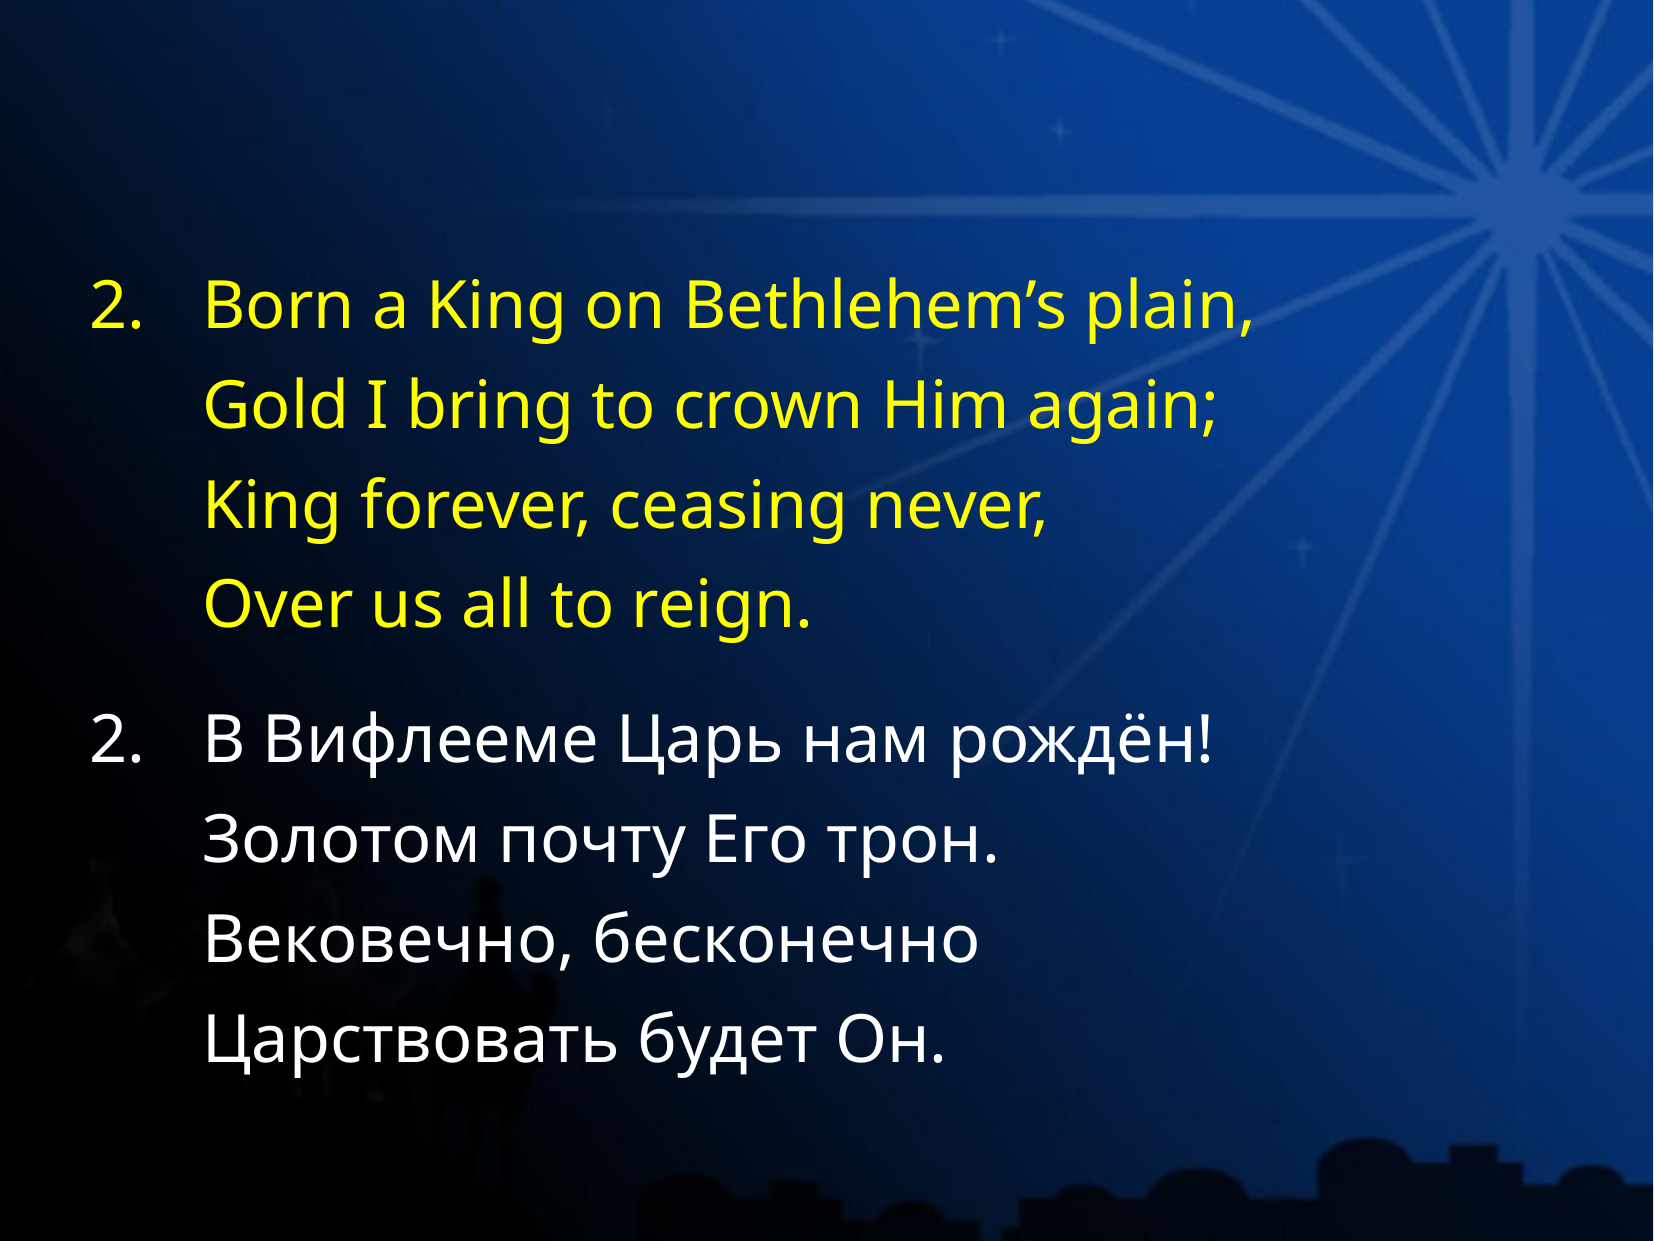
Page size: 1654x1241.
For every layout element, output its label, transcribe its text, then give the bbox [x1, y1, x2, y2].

text_box 2. В Вифлееме Царь нам рождён! Золотом почту Его трон. Вековечно, бесконечно Царствовать будет Он. [75, 675, 1576, 1163]
text_box 2. Born a King on Bethlehem’s plain, Gold I bring to crown Him again; King forever, ceasing never, Over us all to reign. [75, 150, 1576, 638]
picture [0, 0, 1654, 1241]
